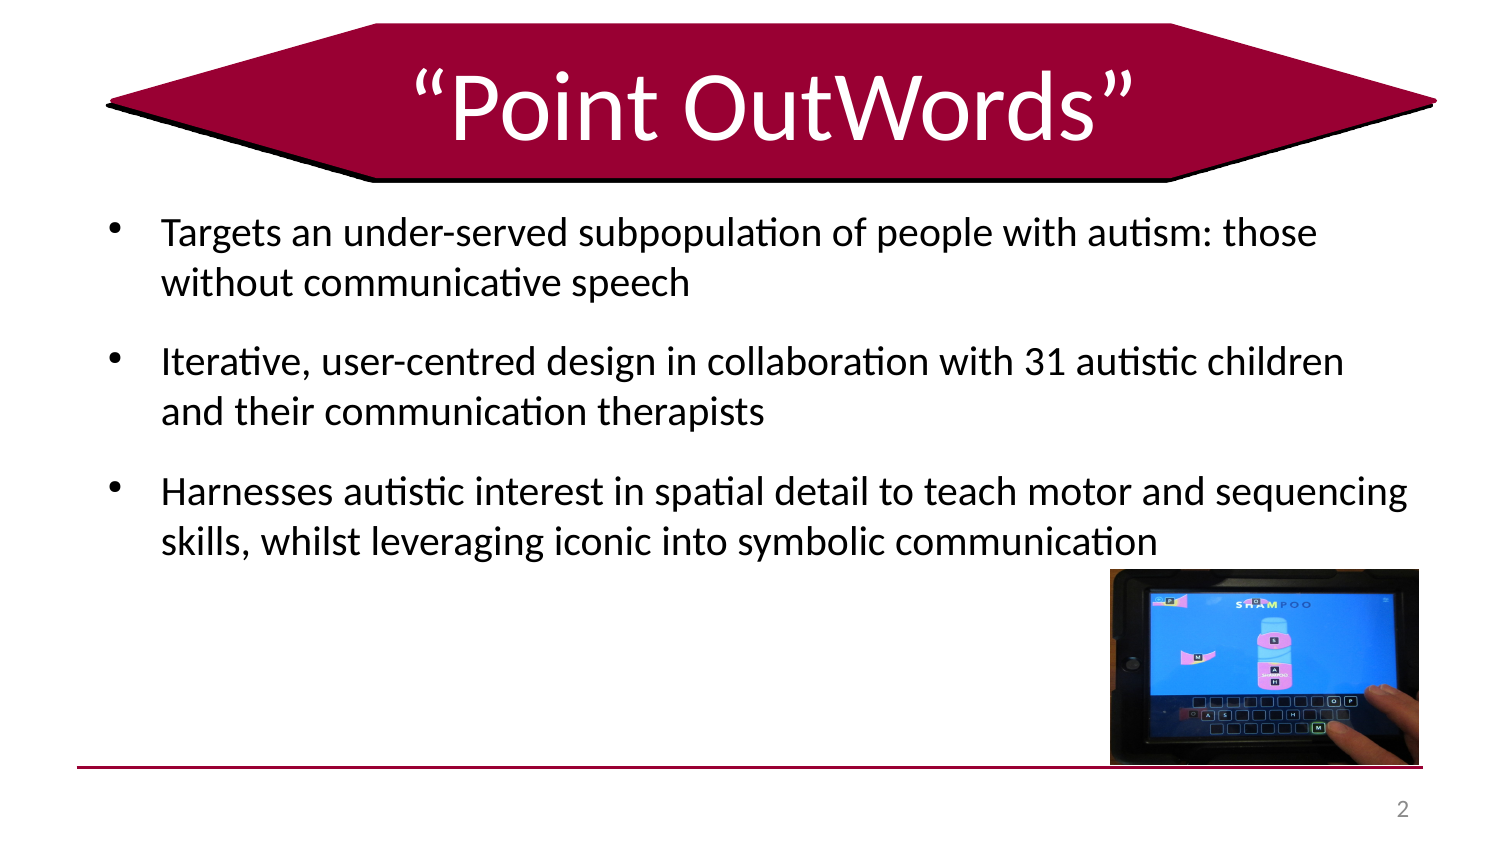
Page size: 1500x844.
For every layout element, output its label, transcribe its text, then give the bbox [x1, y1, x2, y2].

picture [1110, 569, 1419, 766]
text_box “Point OutWords” [112, 25, 1436, 176]
slide_number <number> [1074, 785, 1425, 830]
list Targets an under-served subpopulation of people with autism: those without communicative speech Iterative, user-centred design in collaboration with 31 autistic children and their communication therapists Harnesses autistic interest in spatial detail to teach motor and sequencing skills, whilst leveraging iconic into symbolic communication [75, 196, 1425, 451]
